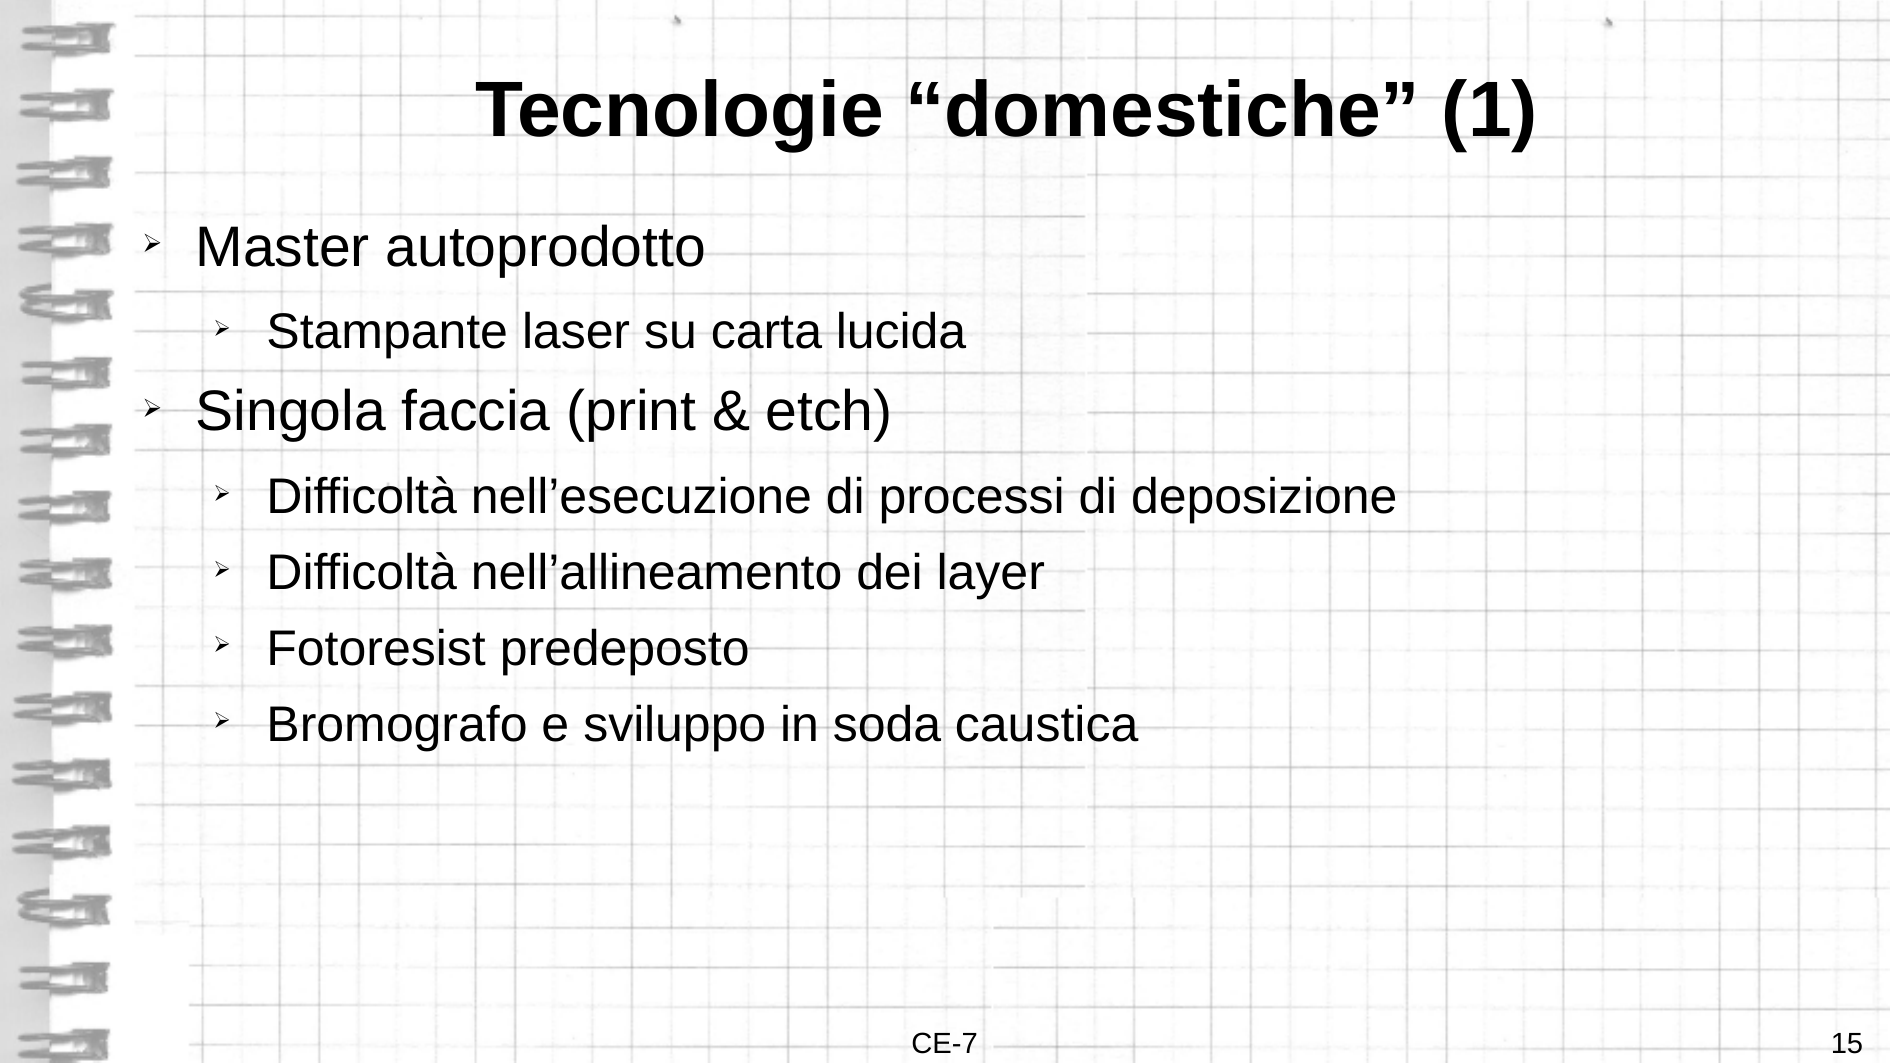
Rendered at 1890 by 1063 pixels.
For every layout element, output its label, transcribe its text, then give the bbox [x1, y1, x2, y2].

list Master autoprodotto Stampante laser su carta lucida Singola faccia (print & etch) Difficoltà nell’esecuzione di processi di deposizione Difficoltà nell’allineamento dei layer Fotoresist predeposto Bromografo e sviluppo in soda caustica [124, 214, 1890, 832]
title Tecnologie “domestiche” (1) [124, 20, 1890, 198]
picture [0, 0, 1890, 1063]
